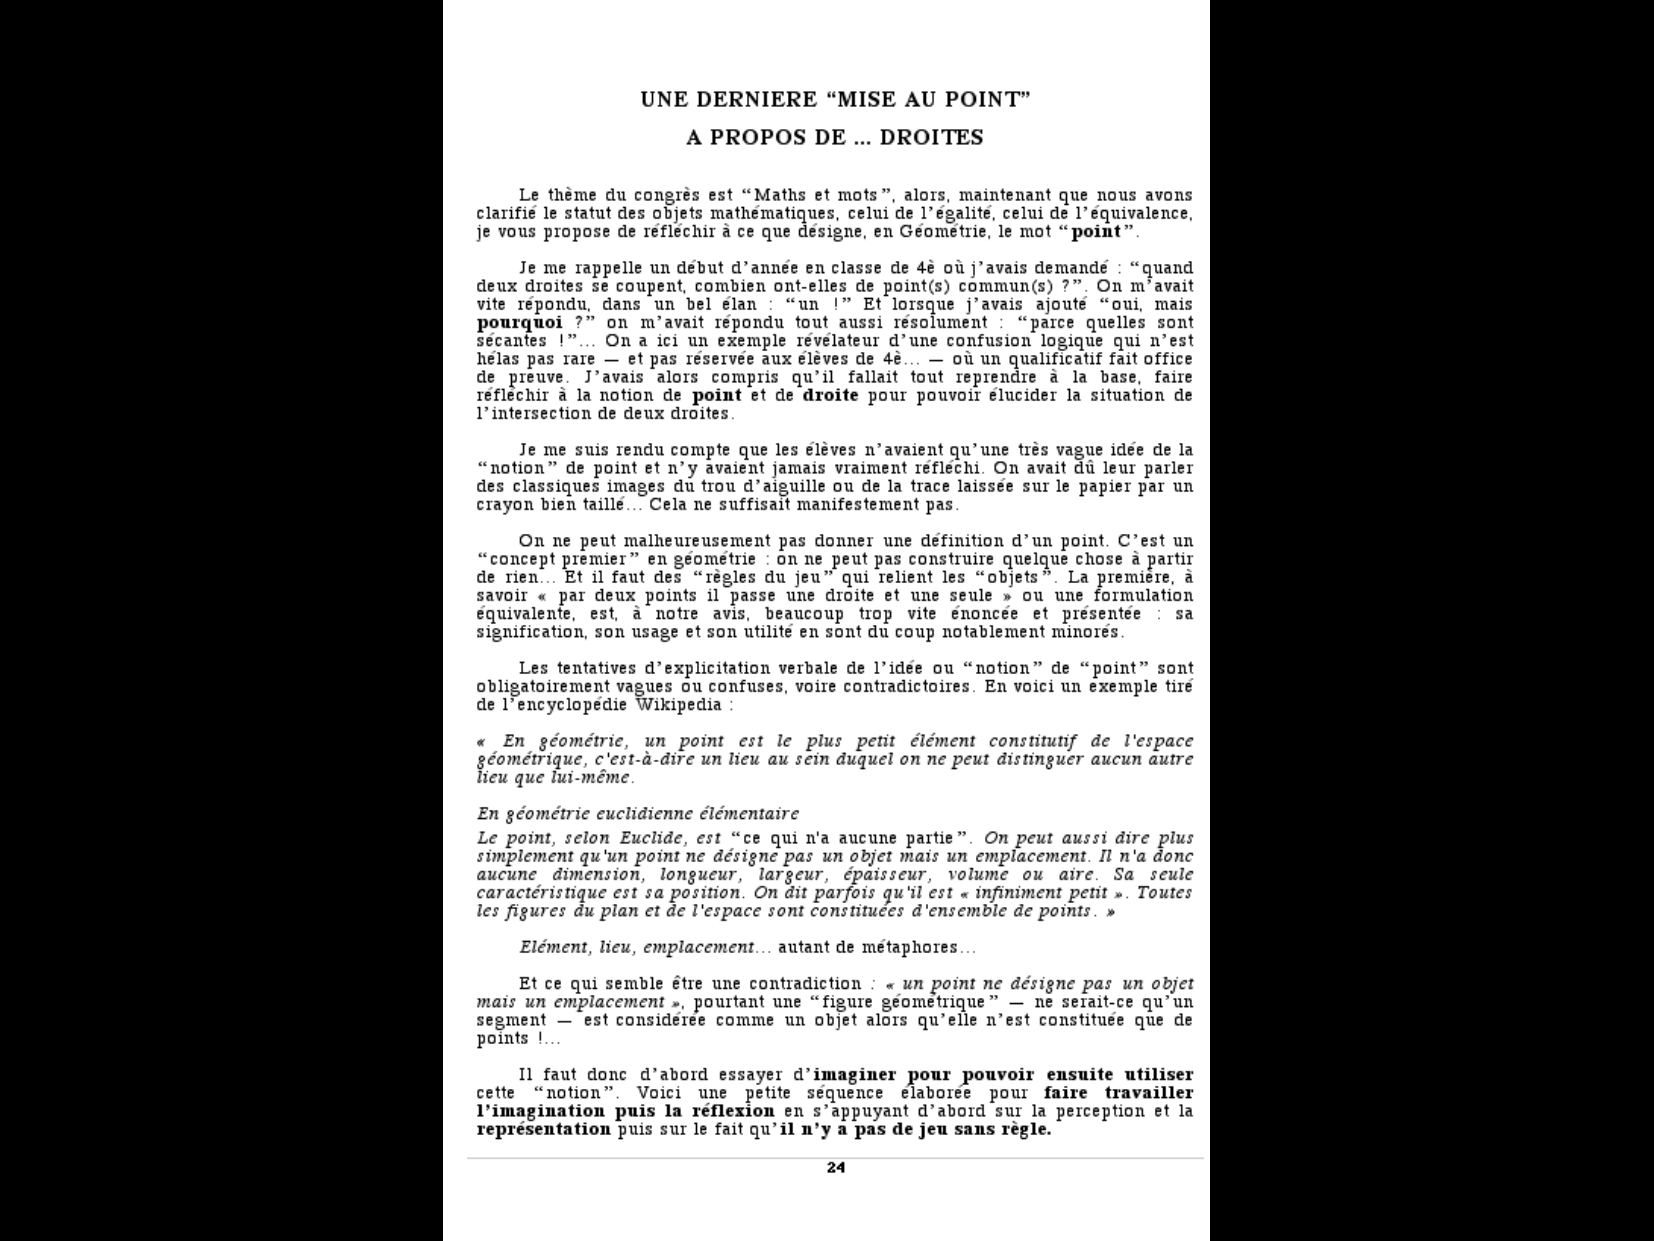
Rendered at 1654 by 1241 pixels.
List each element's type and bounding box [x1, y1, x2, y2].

text_box [1210, 0, 1654, 1241]
picture [467, 72, 1204, 1182]
text_box [0, 0, 443, 1241]
